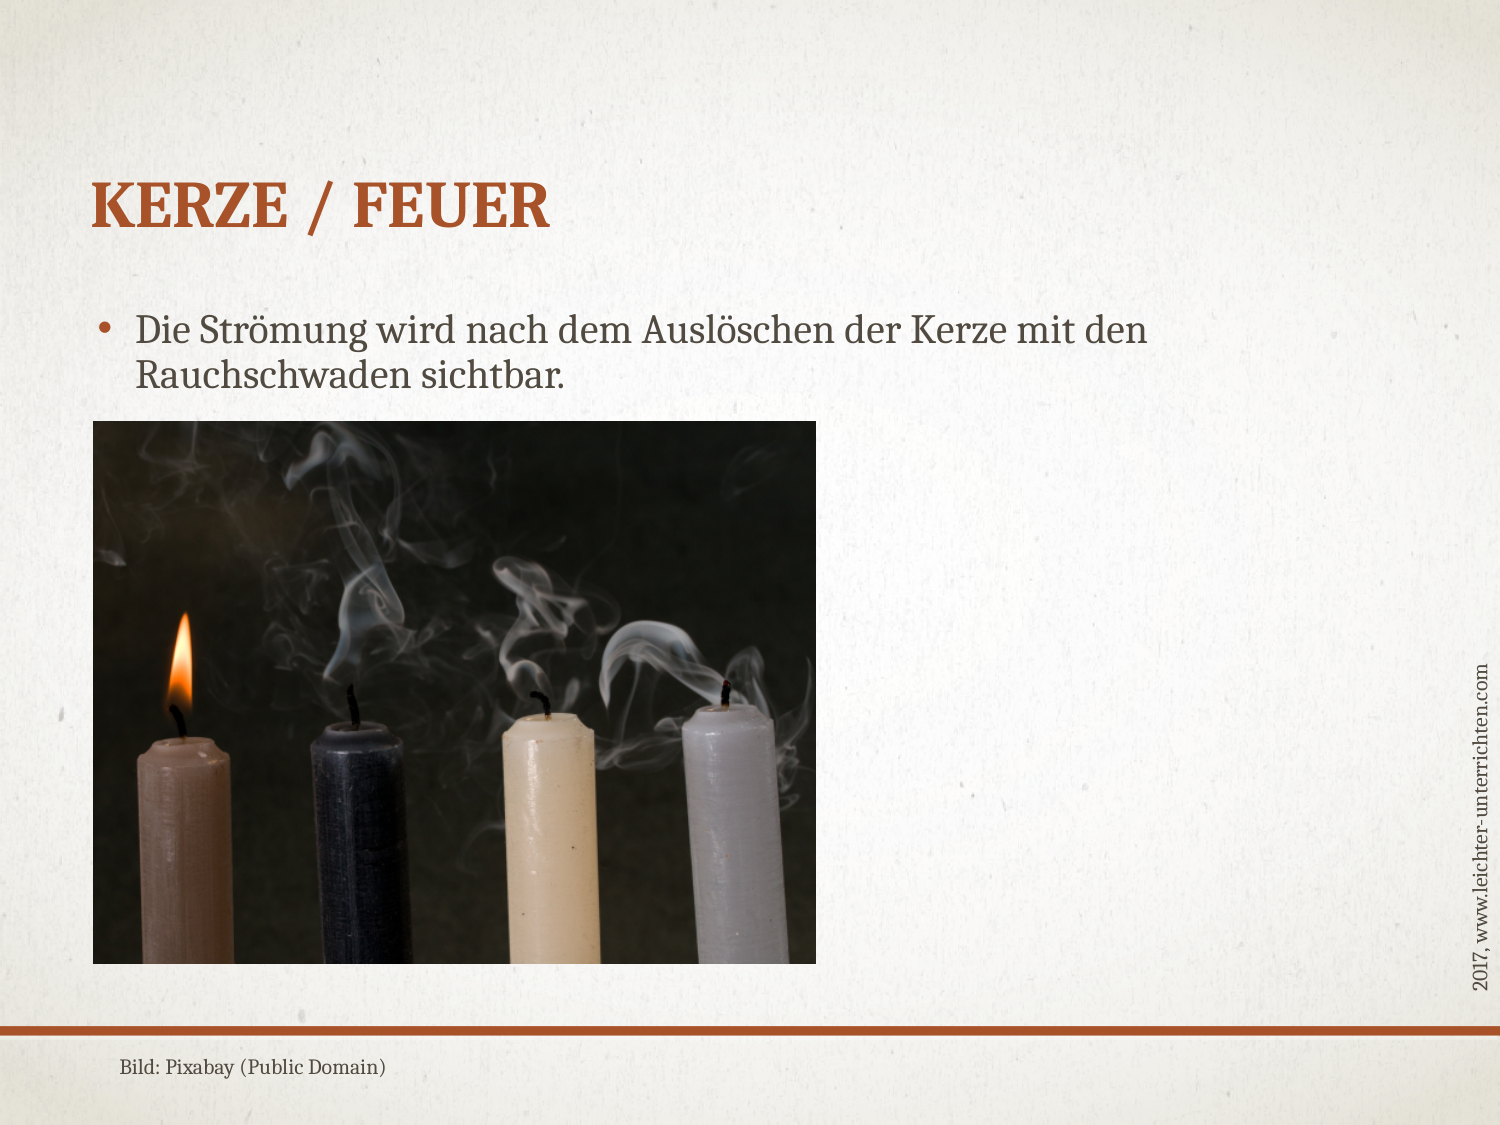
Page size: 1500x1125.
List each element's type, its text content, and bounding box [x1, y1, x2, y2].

picture [0, 1036, 1500, 1125]
text_box Bild: Pixabay (Public Domain) [104, 1044, 403, 1086]
list Die Strömung wird nach dem Auslöschen der Kerze mit den Rauchschwaden sichtbar. [75, 299, 1341, 975]
title Kerze / Feuer [75, 62, 1341, 250]
picture [0, 0, 1500, 1026]
